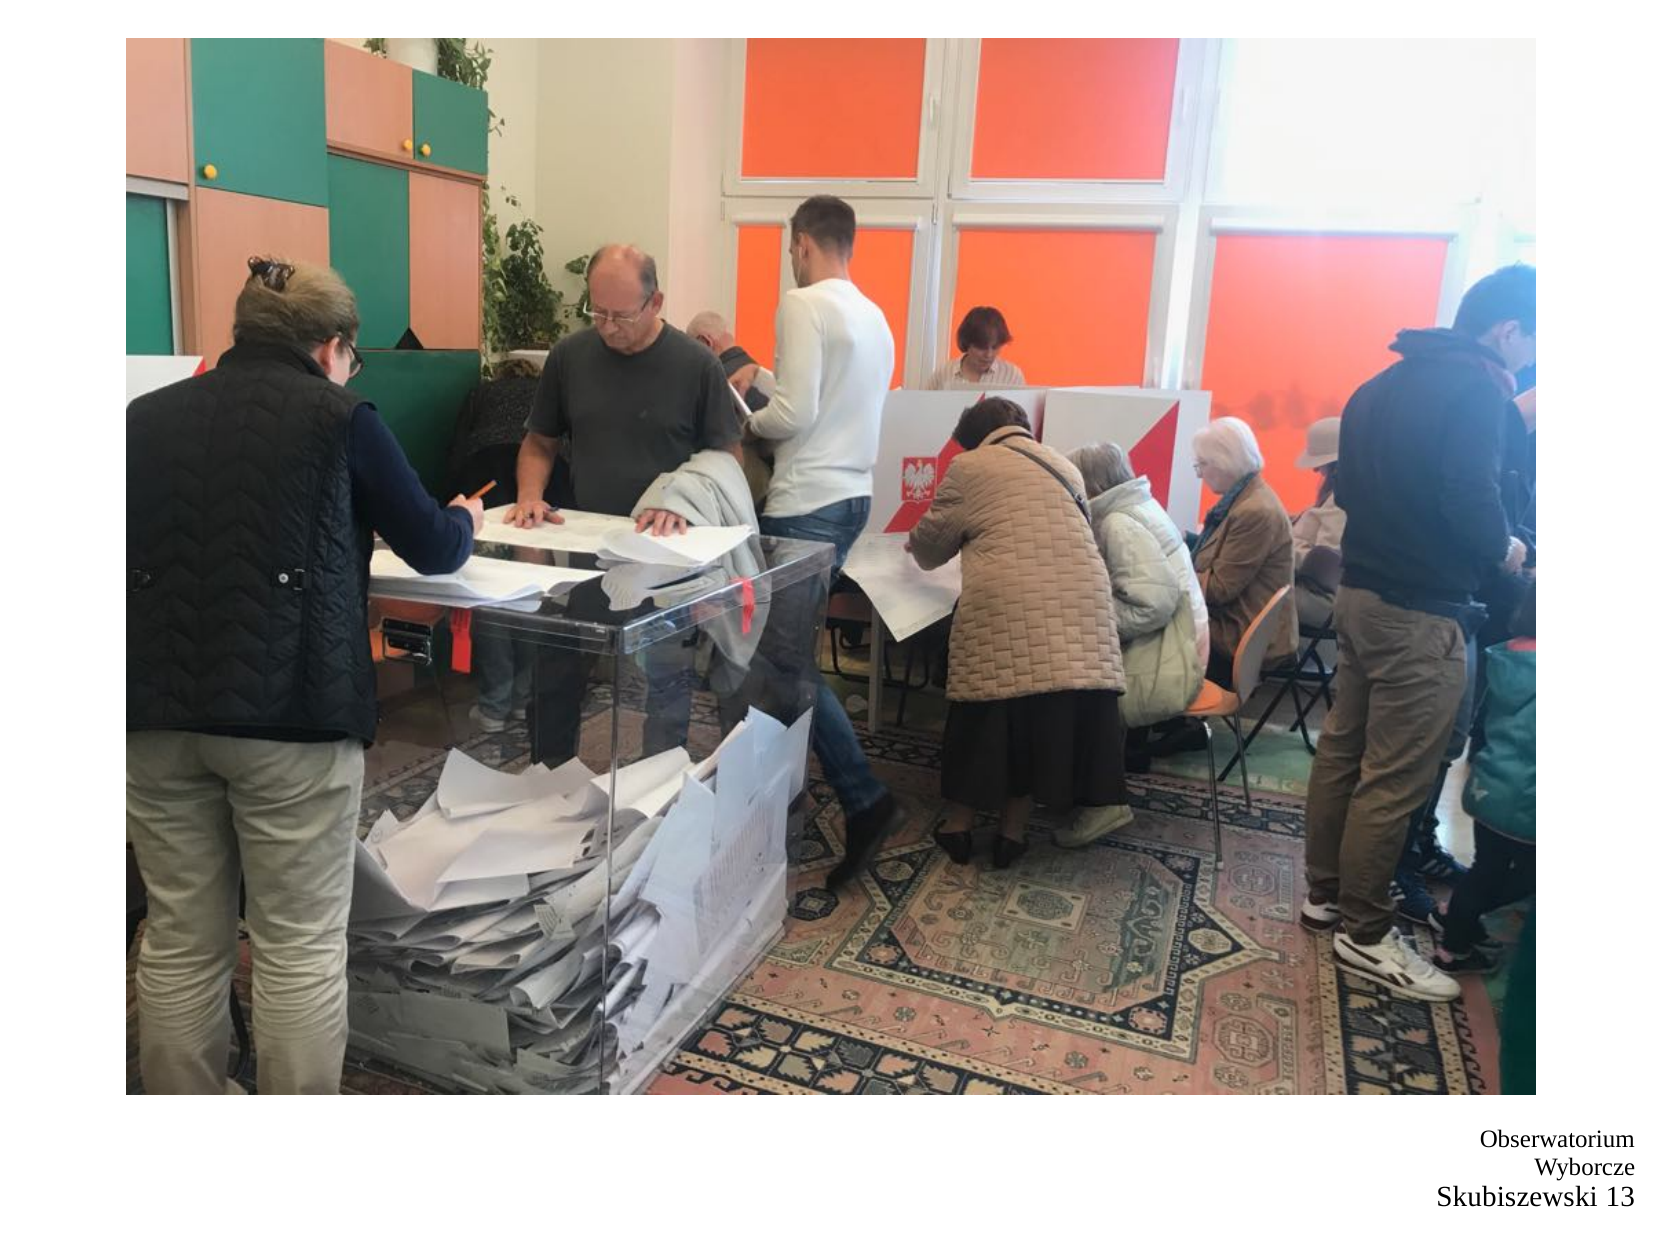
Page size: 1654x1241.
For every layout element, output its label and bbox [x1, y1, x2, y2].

picture [126, 38, 1536, 1096]
